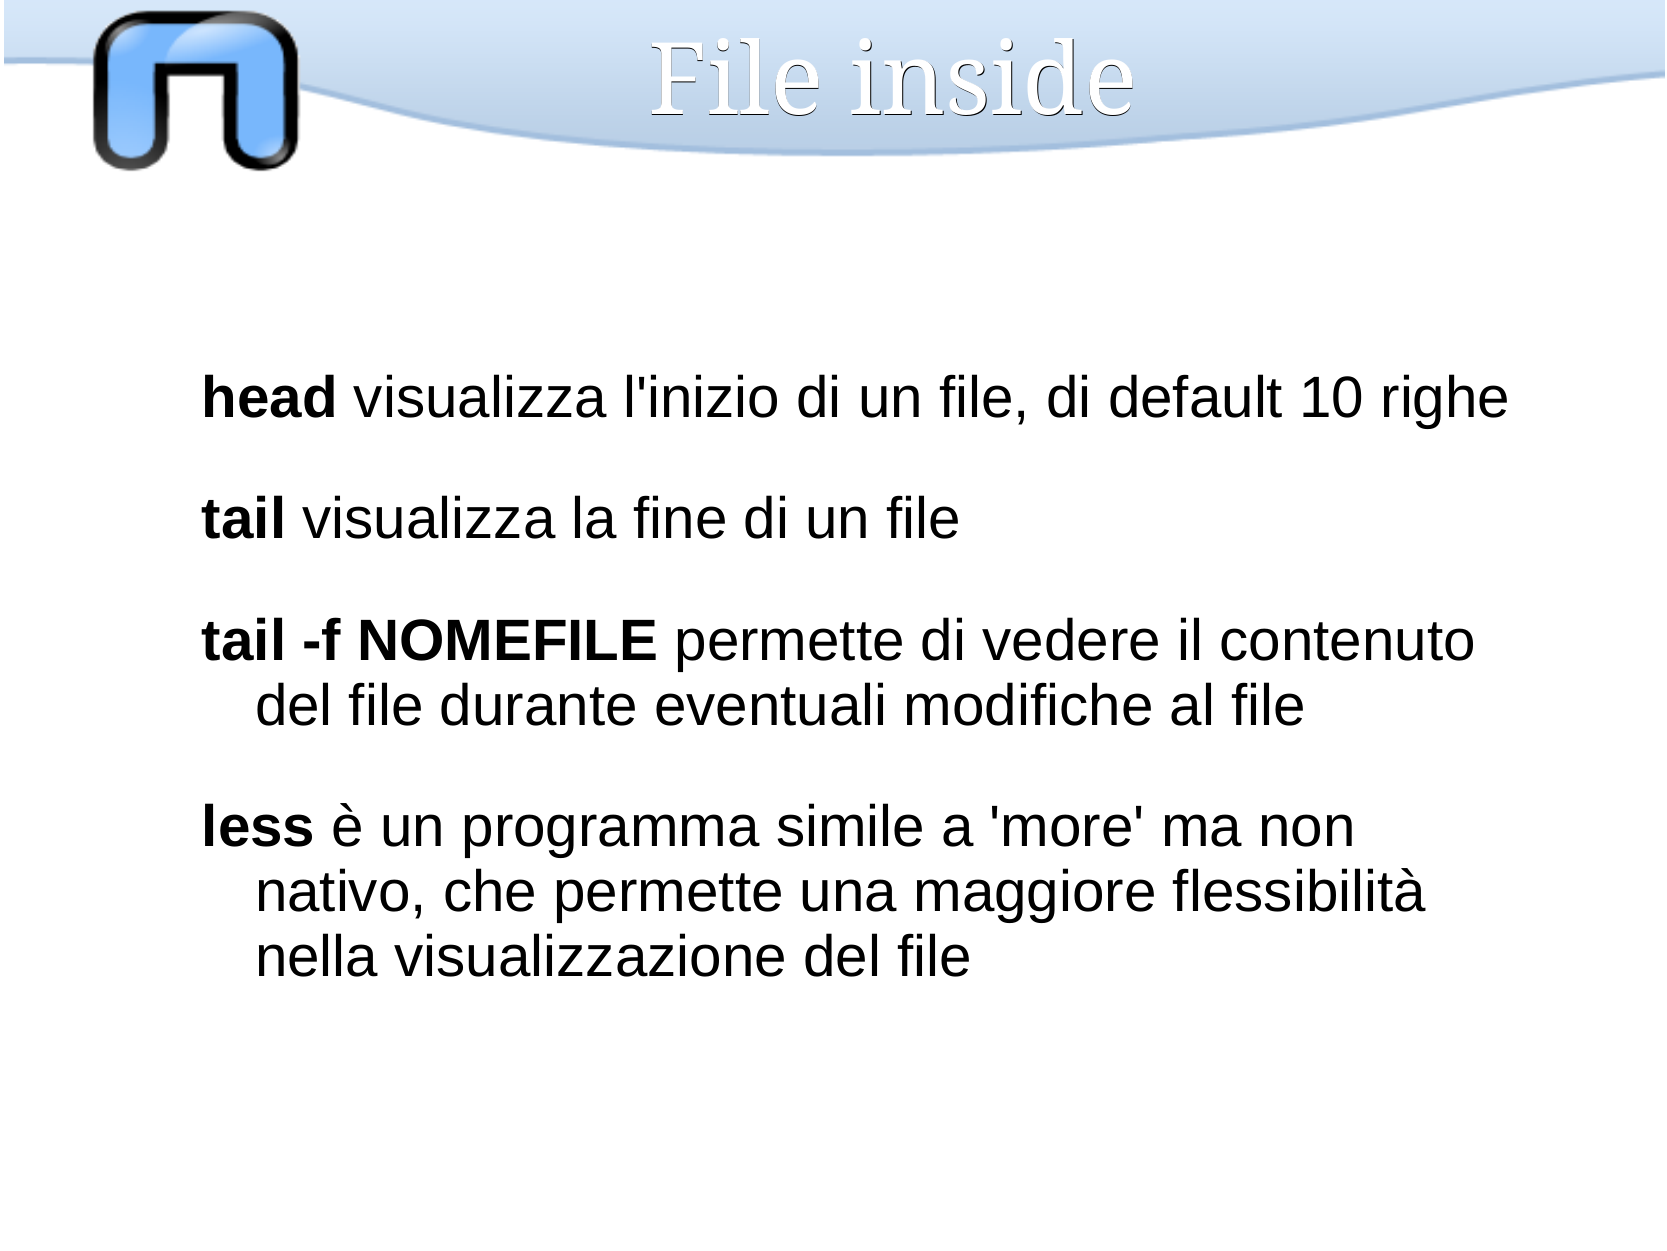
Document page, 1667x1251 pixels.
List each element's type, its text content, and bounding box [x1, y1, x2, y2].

picture [0, 0, 1667, 1251]
text_box File inside [373, 0, 1497, 159]
list head visualizza l'inizio di un file, di default 10 righe tail visualizza la fine di un file tail -f NOMEFILE permette di vedere il contenuto del file durante eventuali modifiche al file less è un programma simile a 'more' ma non nativo, che permette una maggiore flessibilità nella visualizzazione del file [184, 364, 1526, 1037]
